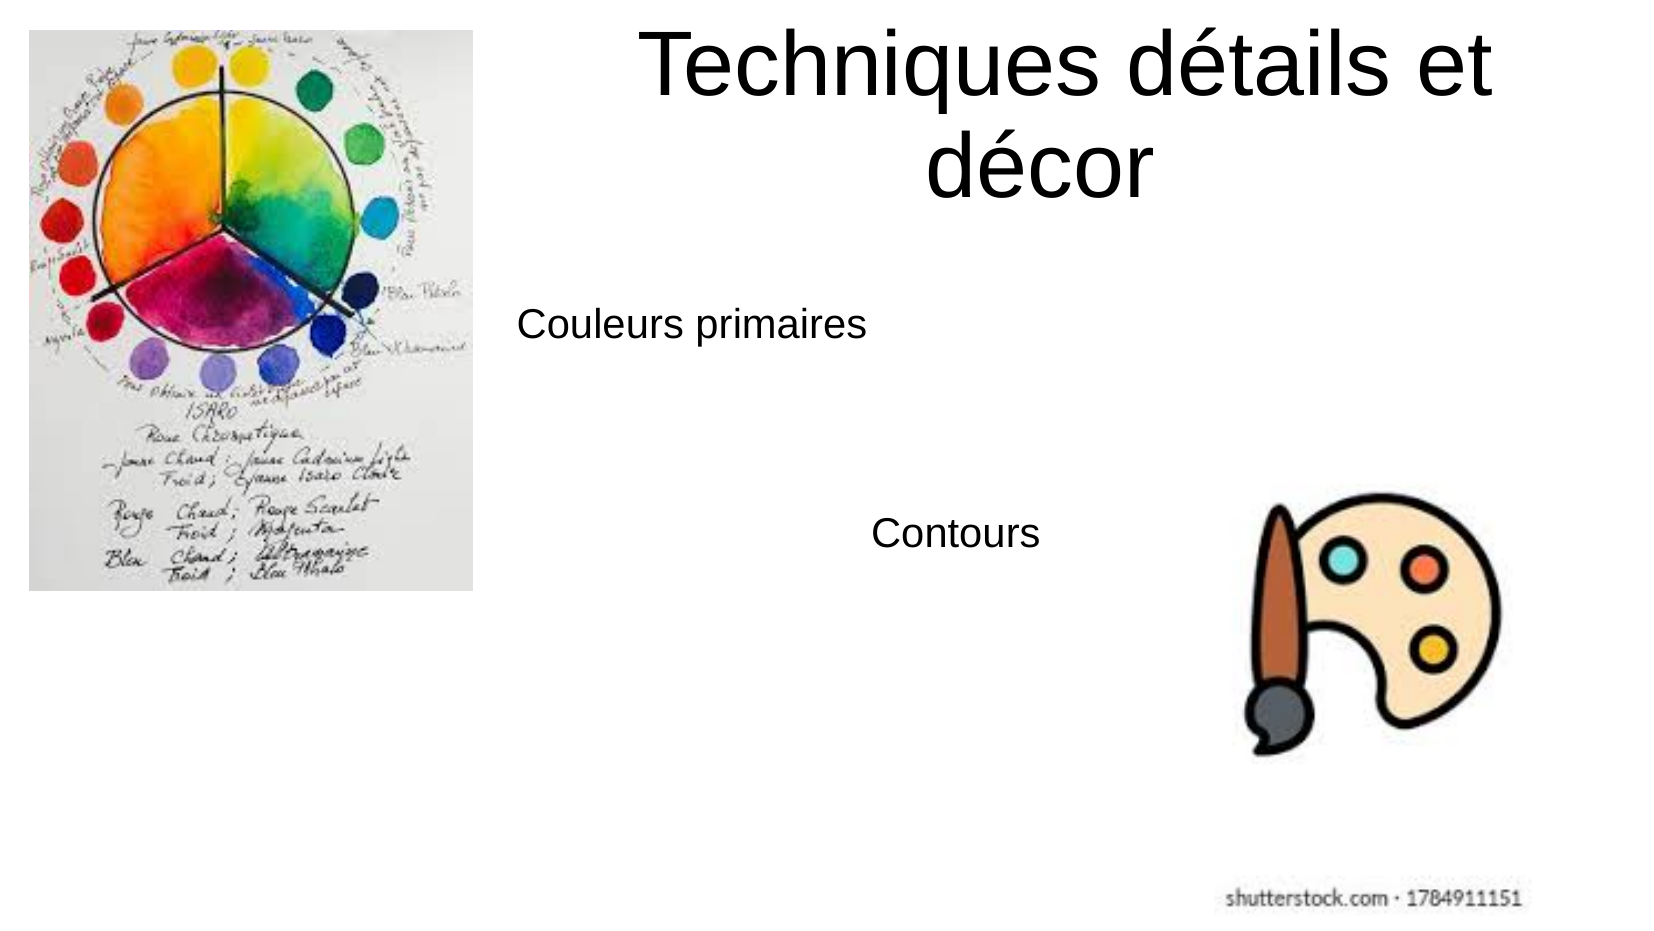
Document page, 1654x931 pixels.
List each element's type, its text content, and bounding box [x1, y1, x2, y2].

title Techniques détails et décor [561, 12, 1571, 218]
picture [1122, 373, 1625, 916]
text_box Couleurs primaires [501, 293, 895, 355]
picture [29, 30, 473, 591]
text_box Contours [856, 501, 1056, 564]
